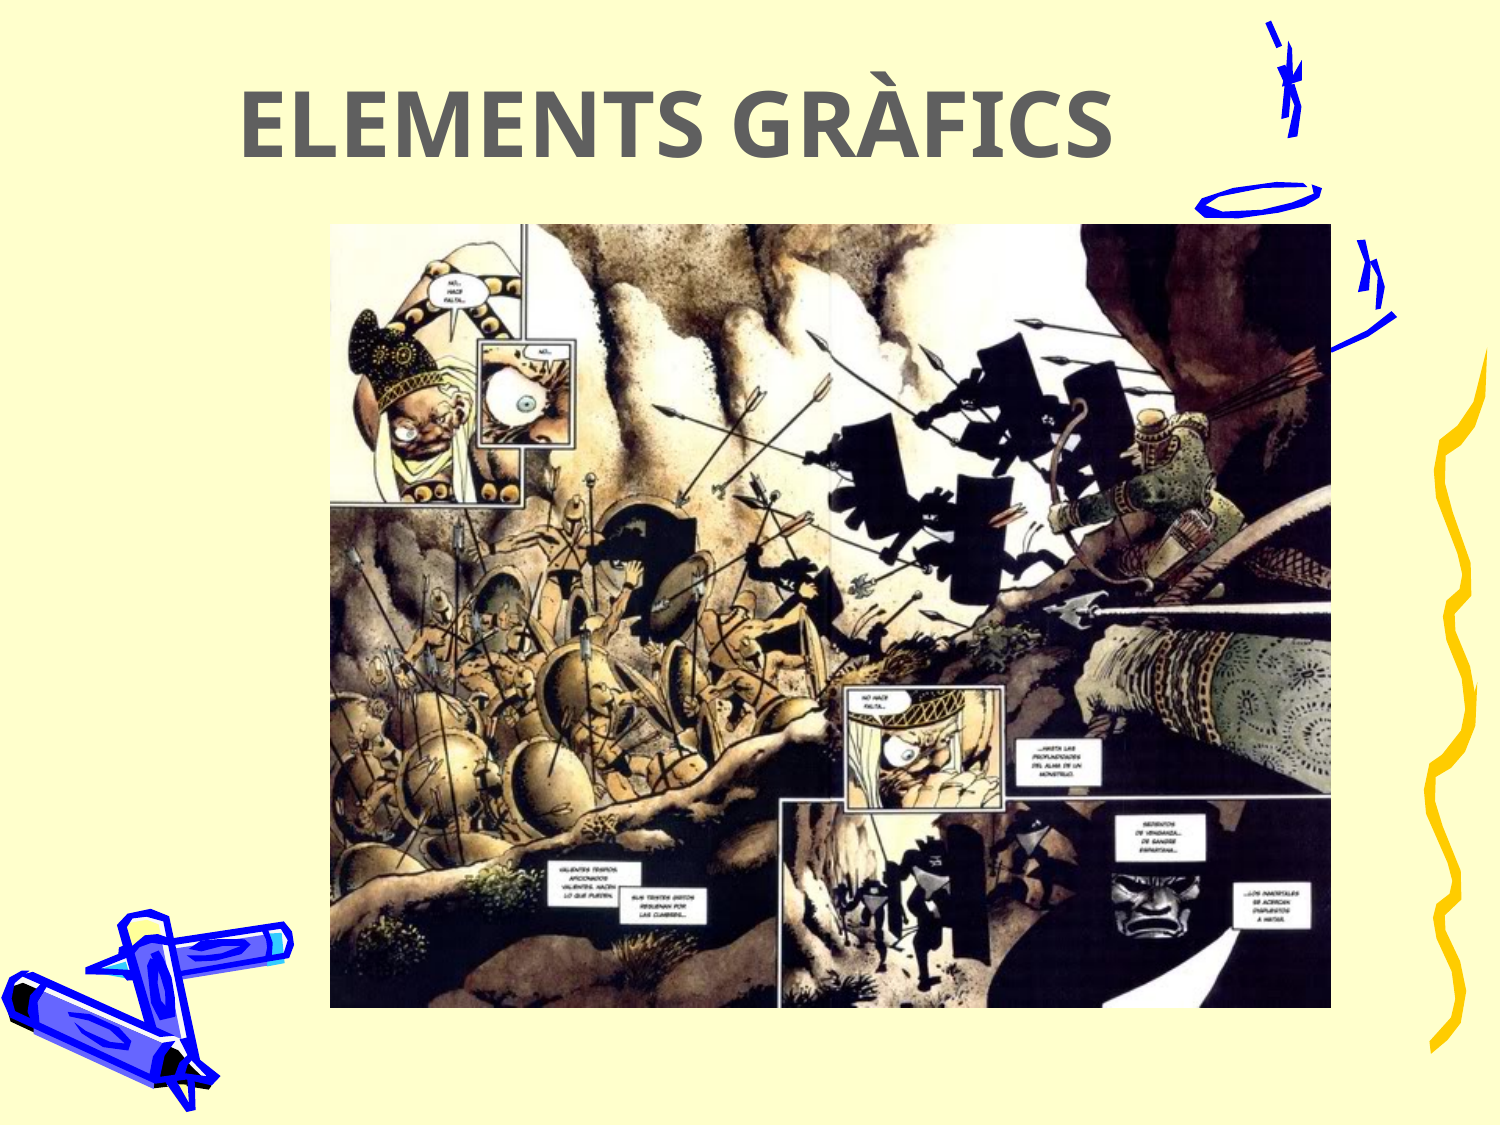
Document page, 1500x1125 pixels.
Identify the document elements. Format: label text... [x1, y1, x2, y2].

title ELEMENTS GRÀFICS [112, 57, 1240, 184]
picture [330, 224, 1331, 1008]
